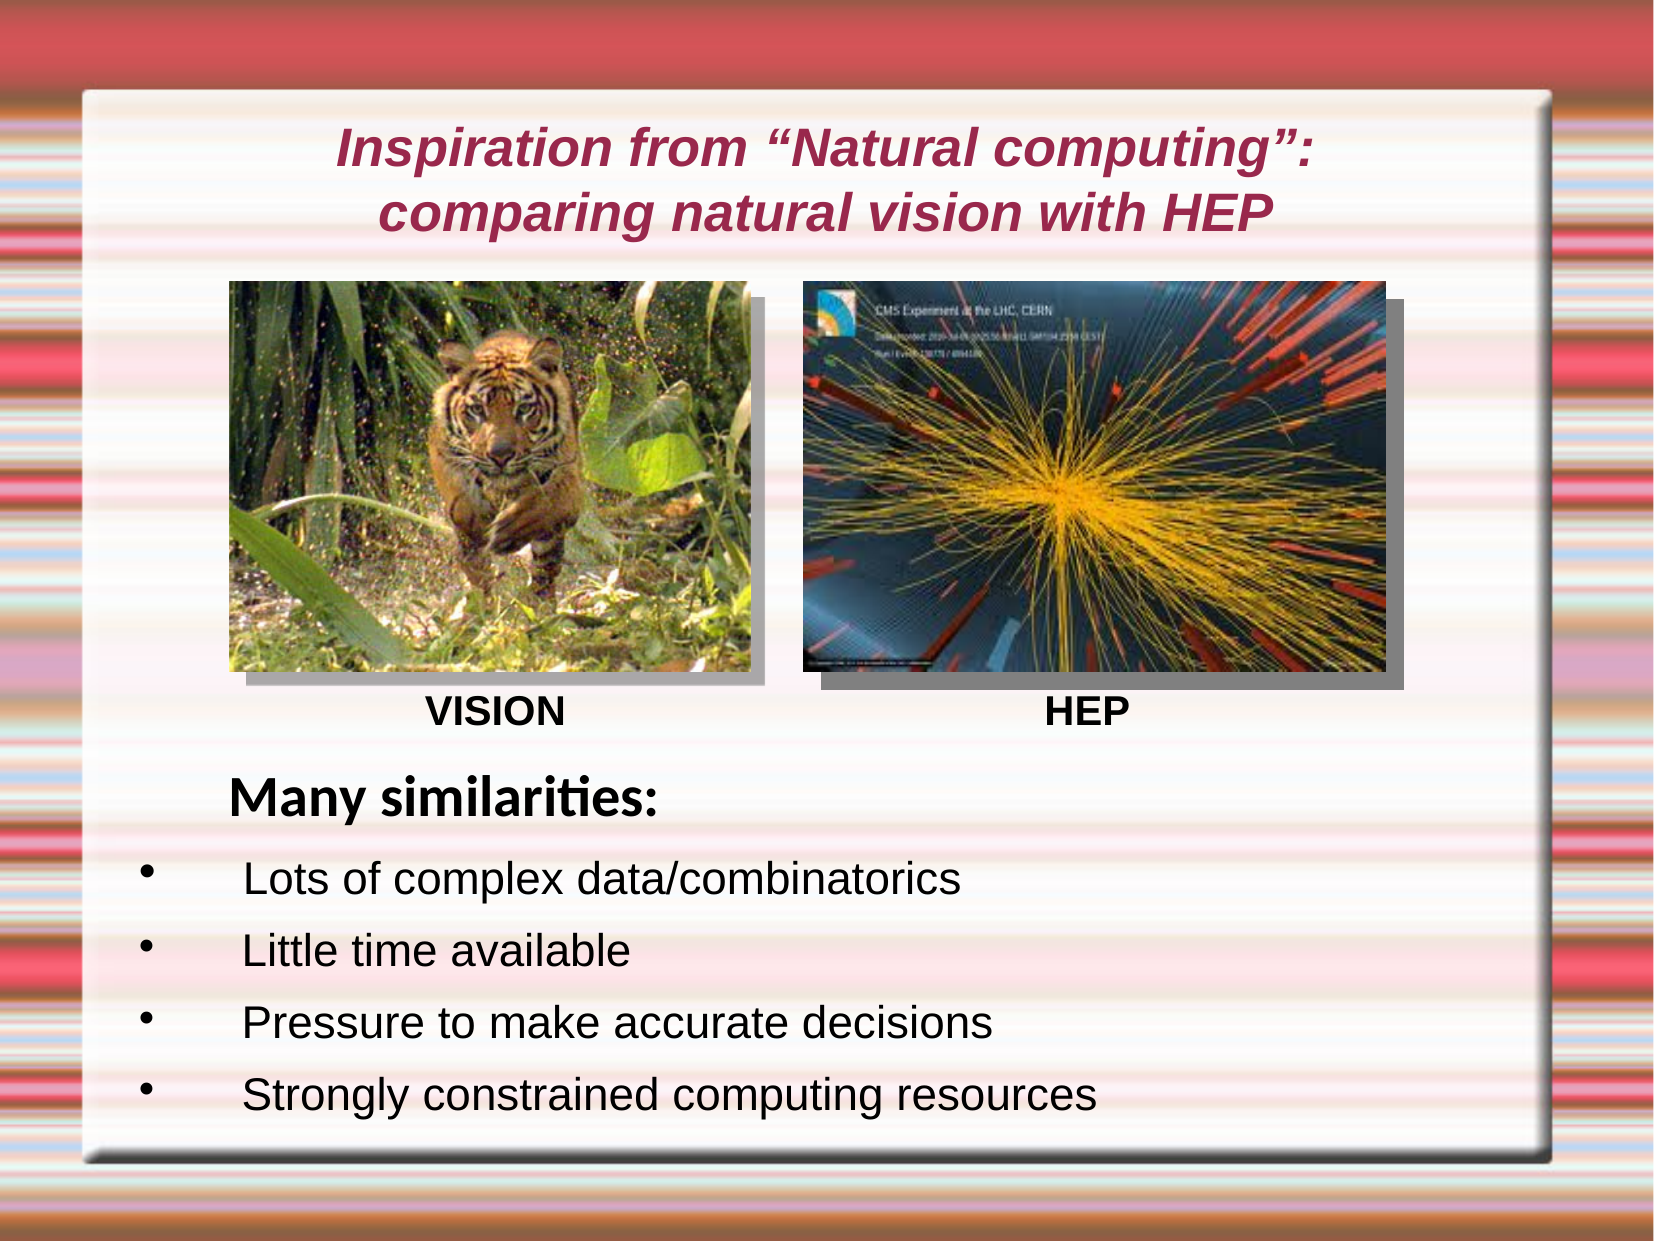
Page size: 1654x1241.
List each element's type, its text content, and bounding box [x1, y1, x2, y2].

text_box HEP [878, 690, 1296, 742]
text_box Inspiration from “Natural computing”: comparing natural vision with HEP [121, 114, 1533, 240]
text_box Many similarities: Lots of complex data/combinatorics Little time available Pressure to make accurate decisions Strongly constrained computing resources [124, 749, 1501, 1096]
text_box VISION [329, 687, 662, 742]
picture [0, 0, 1654, 1241]
